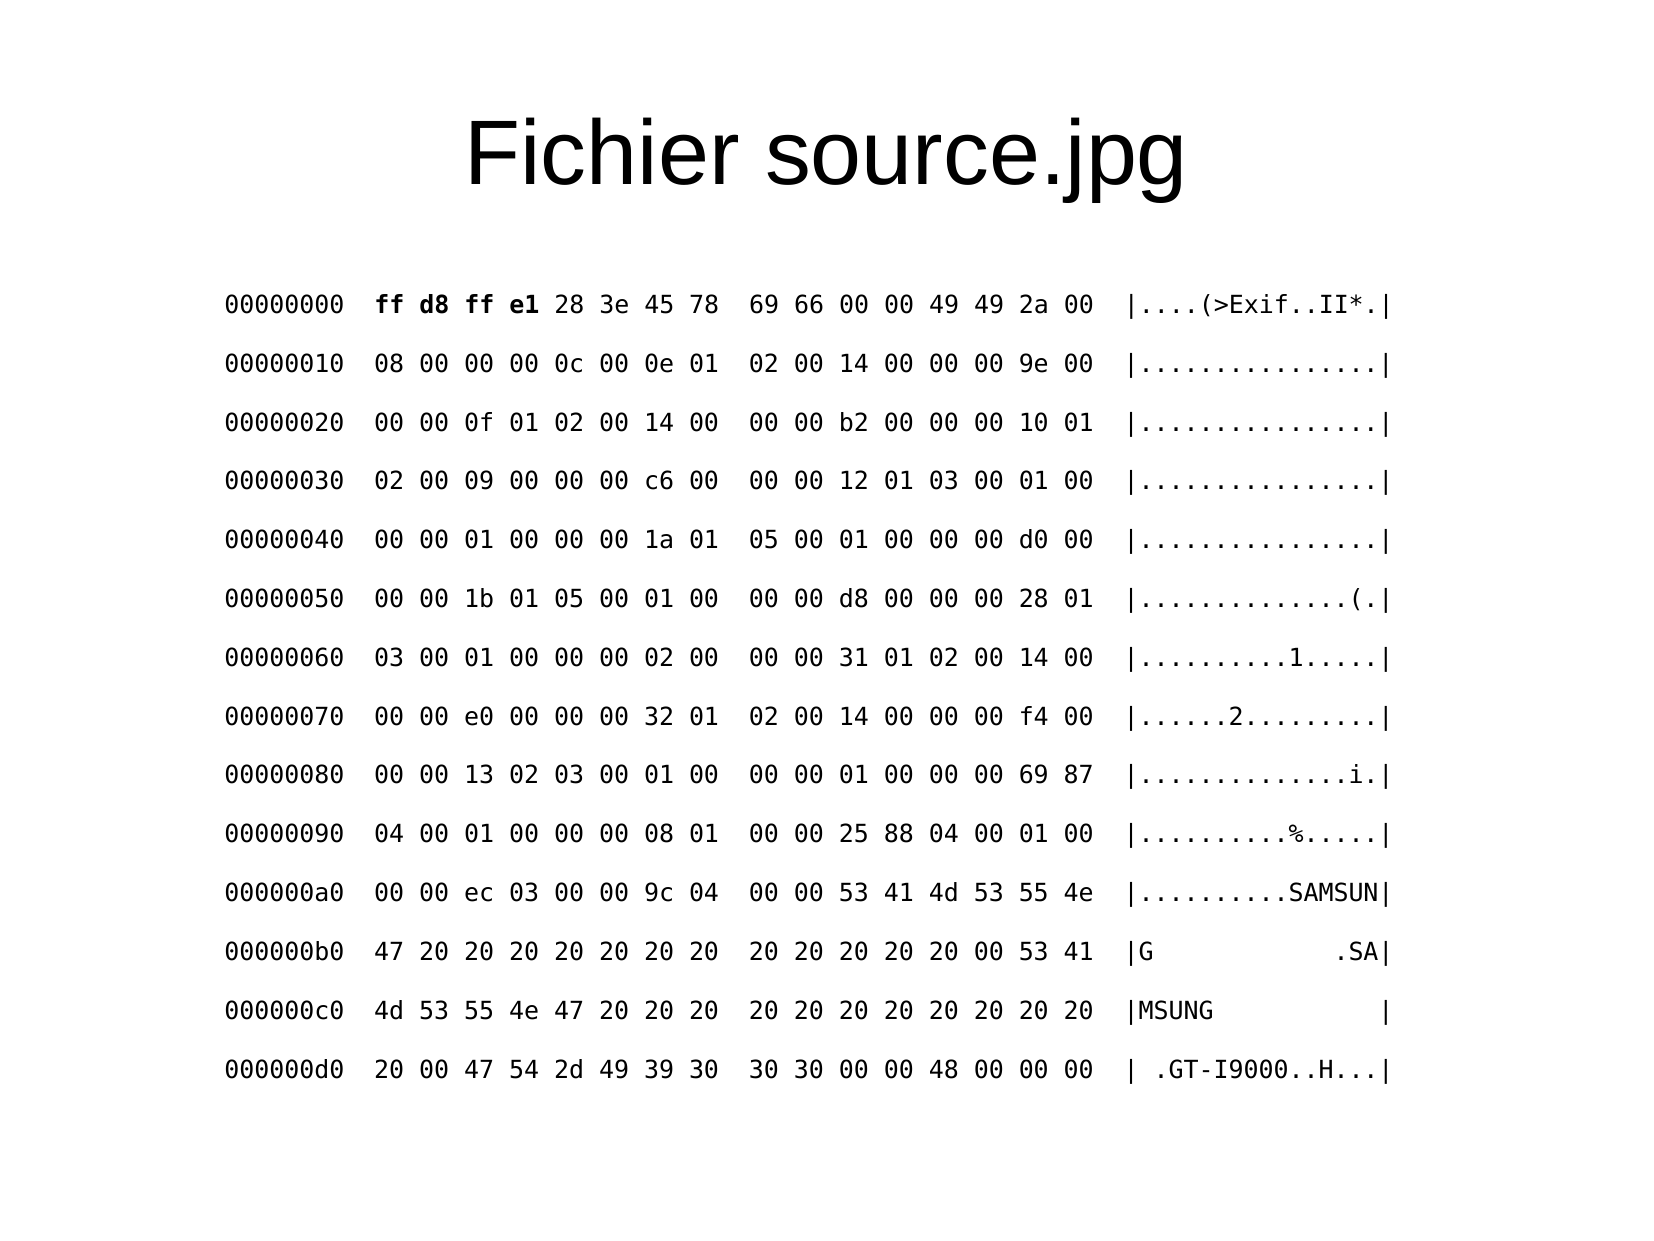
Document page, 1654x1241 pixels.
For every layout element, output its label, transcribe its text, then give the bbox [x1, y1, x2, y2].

list 00000000 ff d8 ff e1 28 3e 45 78 69 66 00 00 49 49 2a 00 |....(>Exif..II*.| 00000010 08 00 00 00 0c 00 0e 01 02 00 14 00 00 00 9e 00 |................| 00000020 00 00 0f 01 02 00 14 00 00 00 b2 00 00 00 10 01 |................| 00000030 02 00 09 00 00 00 c6 00 00 00 12 01 03 00 01 00 |................| 00000040 00 00 01 00 00 00 1a 01 05 00 01 00 00 00 d0 00 |................| 00000050 00 00 1b 01 05 00 01 00 00 00 d8 00 00 00 28 01 |..............(.| 00000060 03 00 01 00 00 00 02 00 00 00 31 01 02 00 14 00 |..........1.....| 00000070 00 00 e0 00 00 00 32 01 02 00 14 00 00 00 f4 00 |......2.........| 00000080 00 00 13 02 03 00 01 00 00 00 01 00 00 00 69 87 |..............i.| 00000090 04 00 01 00 00 00 08 01 00 00 25 88 04 00 01 00 |..........%.....| 000000a0 00 00 ec 03 00 00 9c 04 00 00 53 41 4d 53 55 4e |..........SAMSUN| 000000b0 47 20 20 20 20 20 20 20 20 20 20 20 20 00 53 41 |G .SA| 000000c0 4d 53 55 4e 47 20 20 20 20 20 20 20 20 20 20 20 |MSUNG | 000000d0 20 00 47 54 2d 49 39 30 30 30 00 00 48 00 00 00 | .GT-I9000..H...| [82, 290, 1571, 1085]
title Fichier source.jpg [82, 49, 1571, 257]
